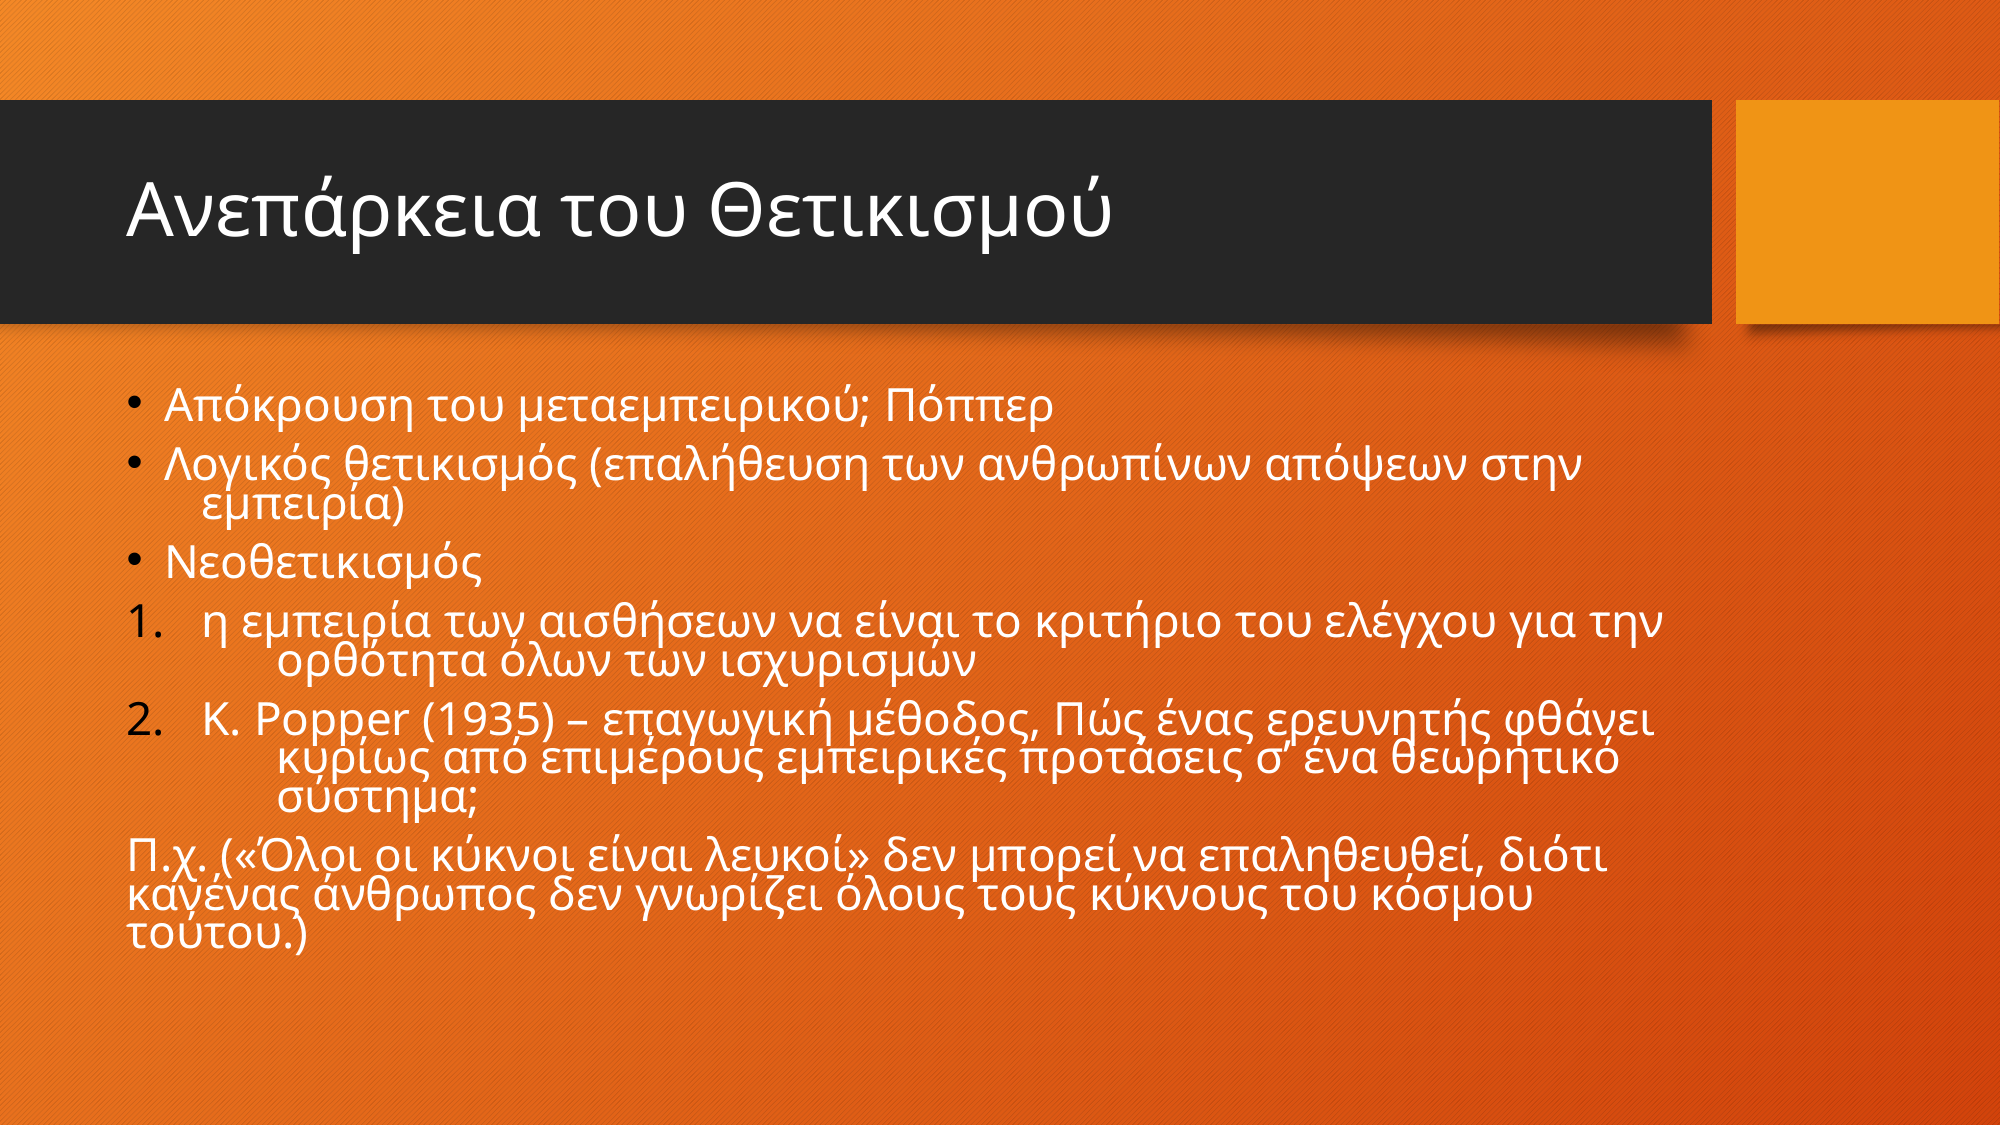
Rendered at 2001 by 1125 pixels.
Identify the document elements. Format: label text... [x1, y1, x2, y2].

list Απόκρουση του μεταεμπειρικού; Πόππερ Λογικός θετικισμός (επαλήθευση των ανθρωπίνων απόψεων στην εμπειρία) Νεοθετικισμός η εμπειρία των αισθήσεων να είναι το κριτήριο του ελέγχου για την ορθότητα όλων των ισχυρισμών K. Popper (1935) – επαγωγική μέθοδος, Πώς ένας ερευνητής φθάνει κυρίως από επιμέρους εμπειρικές προτάσεις σ’ ένα θεωρητικό σύστημα; Π.χ. («Όλοι οι κύκνοι είναι λευκοί» δεν μπορεί να επαληθευθεί, διότι κανένας άνθρωπος δεν γνωρίζει όλους τους κύκνους του κόσμου τούτου.) [111, 383, 1689, 974]
title Ανεπάρκεια του Θετικισμού [111, 123, 1689, 301]
